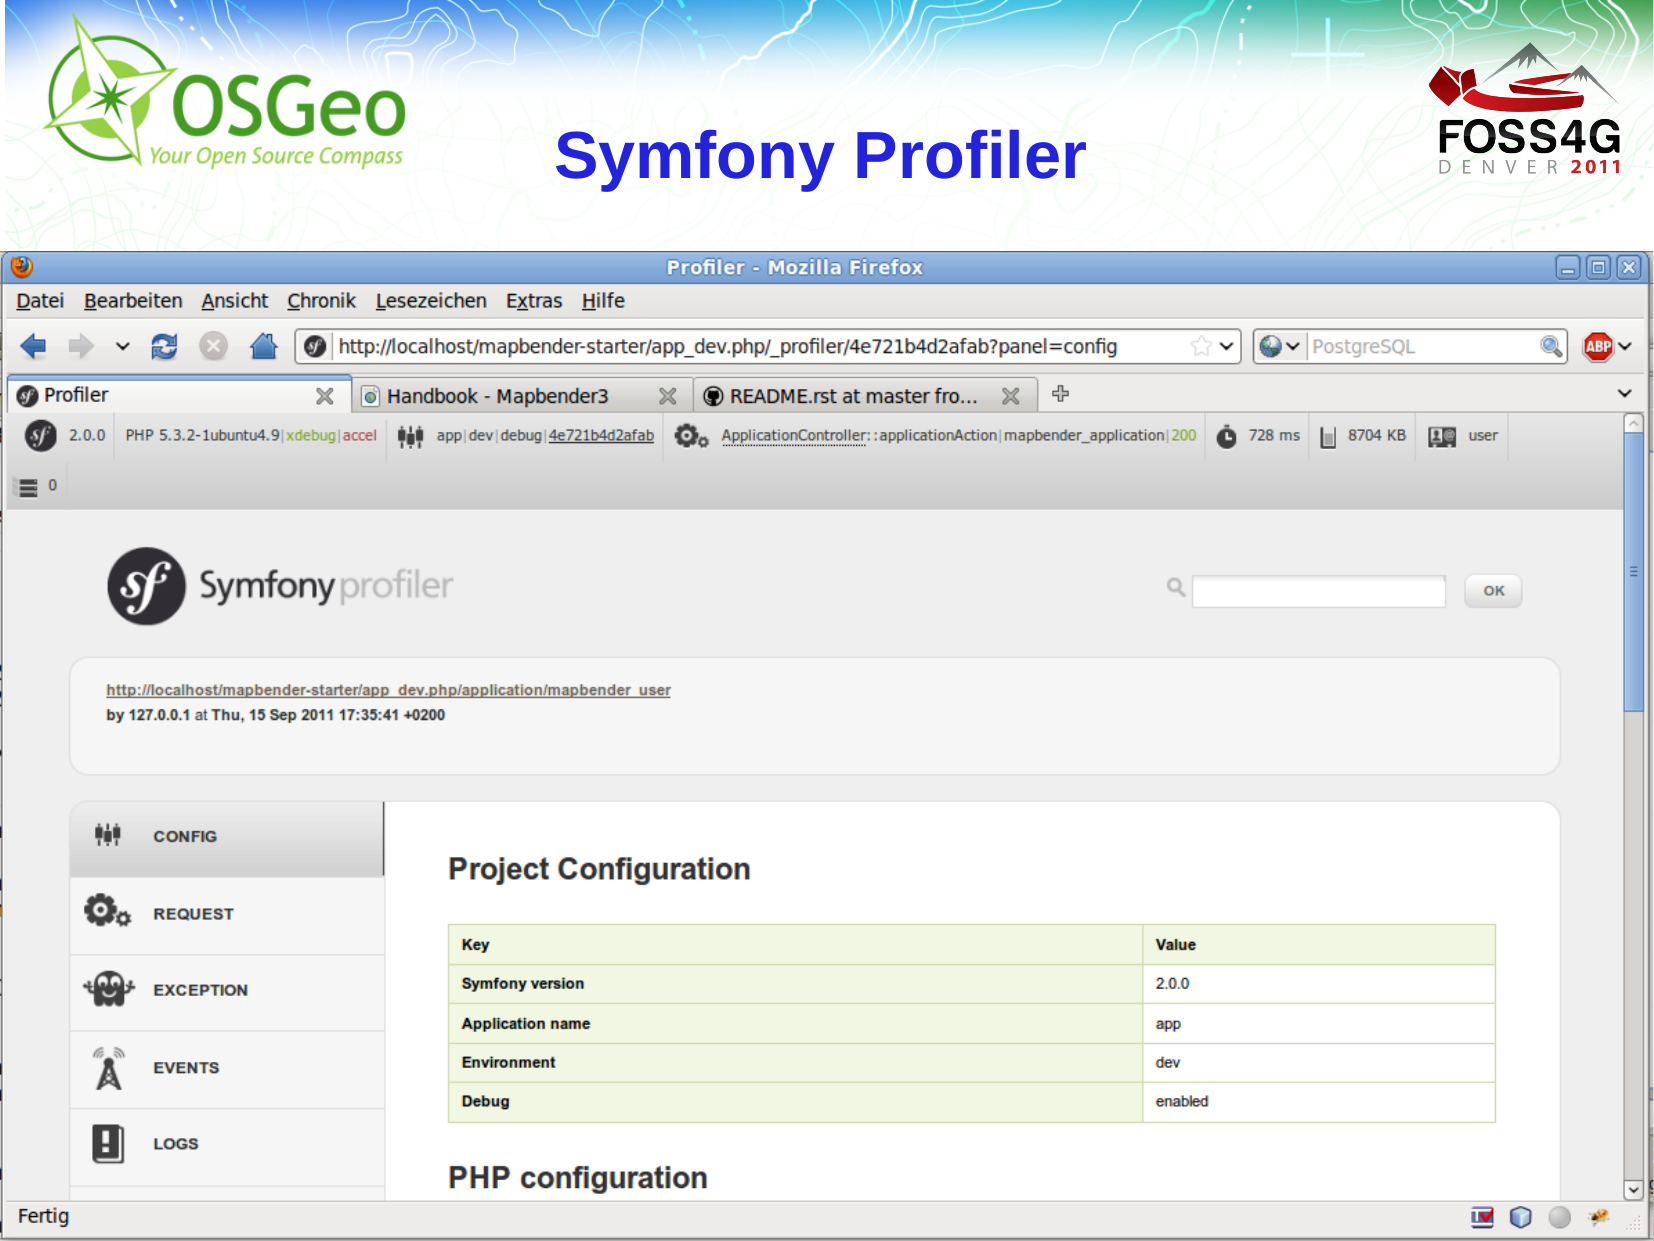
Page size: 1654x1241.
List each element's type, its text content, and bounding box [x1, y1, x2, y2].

title Symfony Profiler [76, 88, 1565, 222]
picture [0, 0, 1654, 1241]
